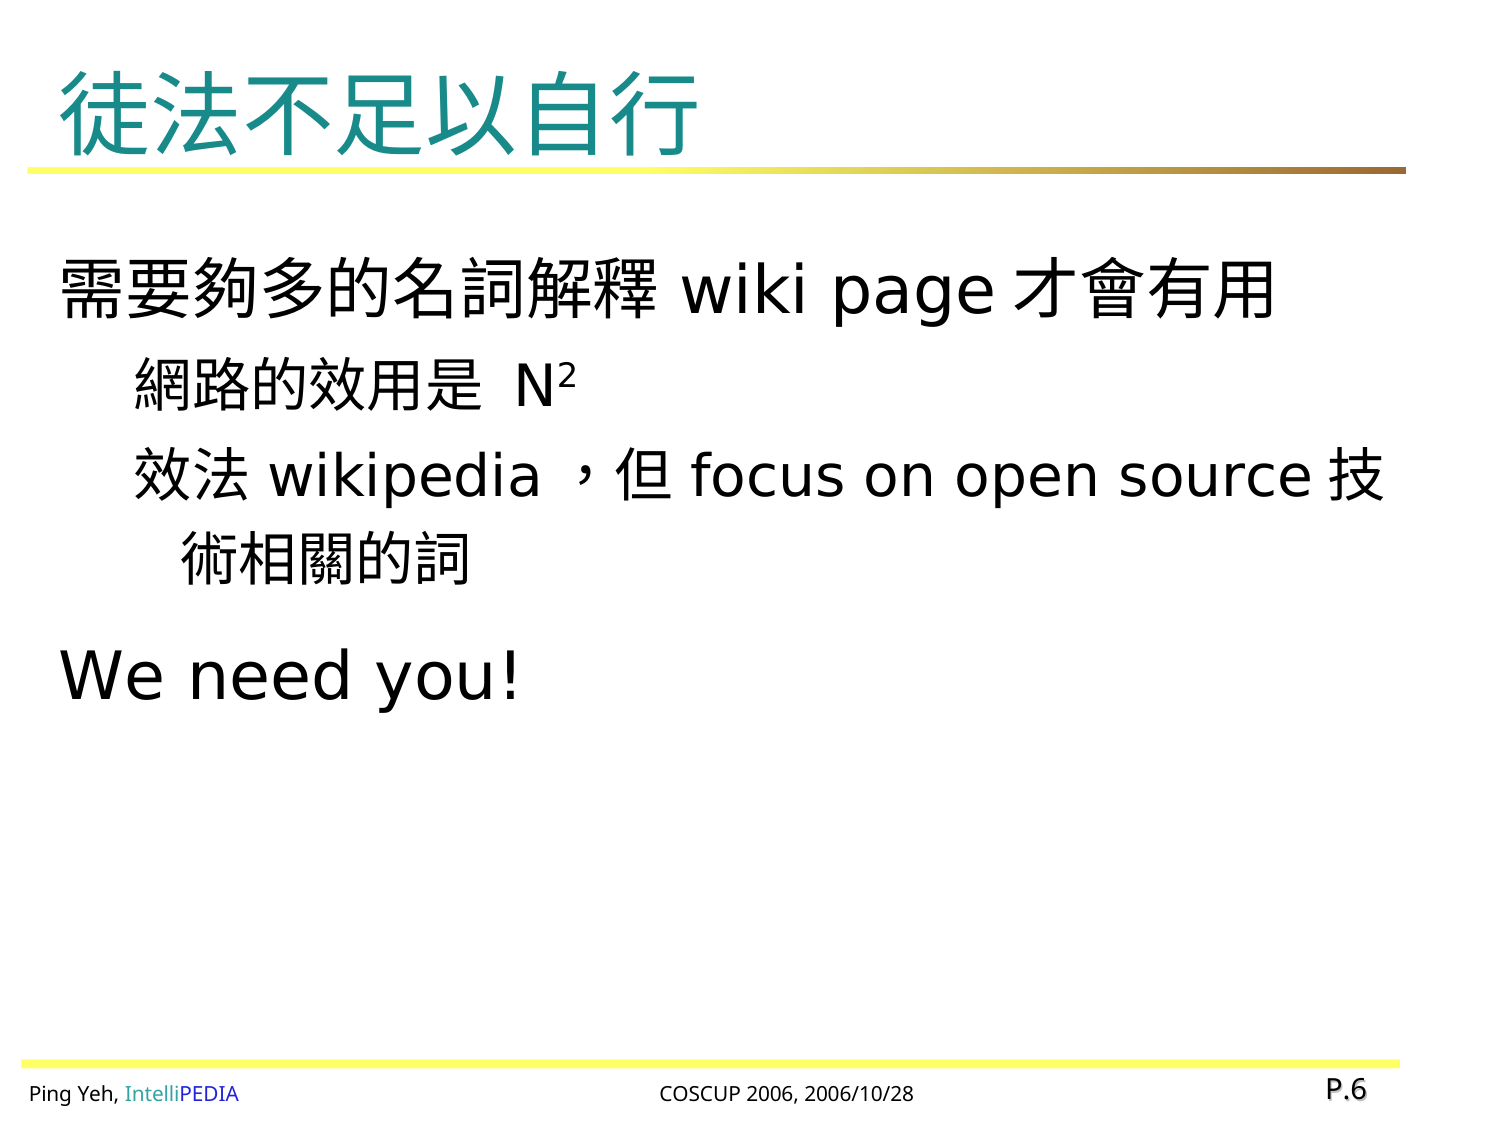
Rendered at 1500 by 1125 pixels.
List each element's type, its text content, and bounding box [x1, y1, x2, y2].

title 徒法不足以自行 [58, 58, 1447, 160]
list 需要夠多的名詞解釋wiki page才會有用 網路的效用是 N2 效法wikipedia，但focus on open source技術相關的詞 We need you! [58, 236, 1409, 1001]
